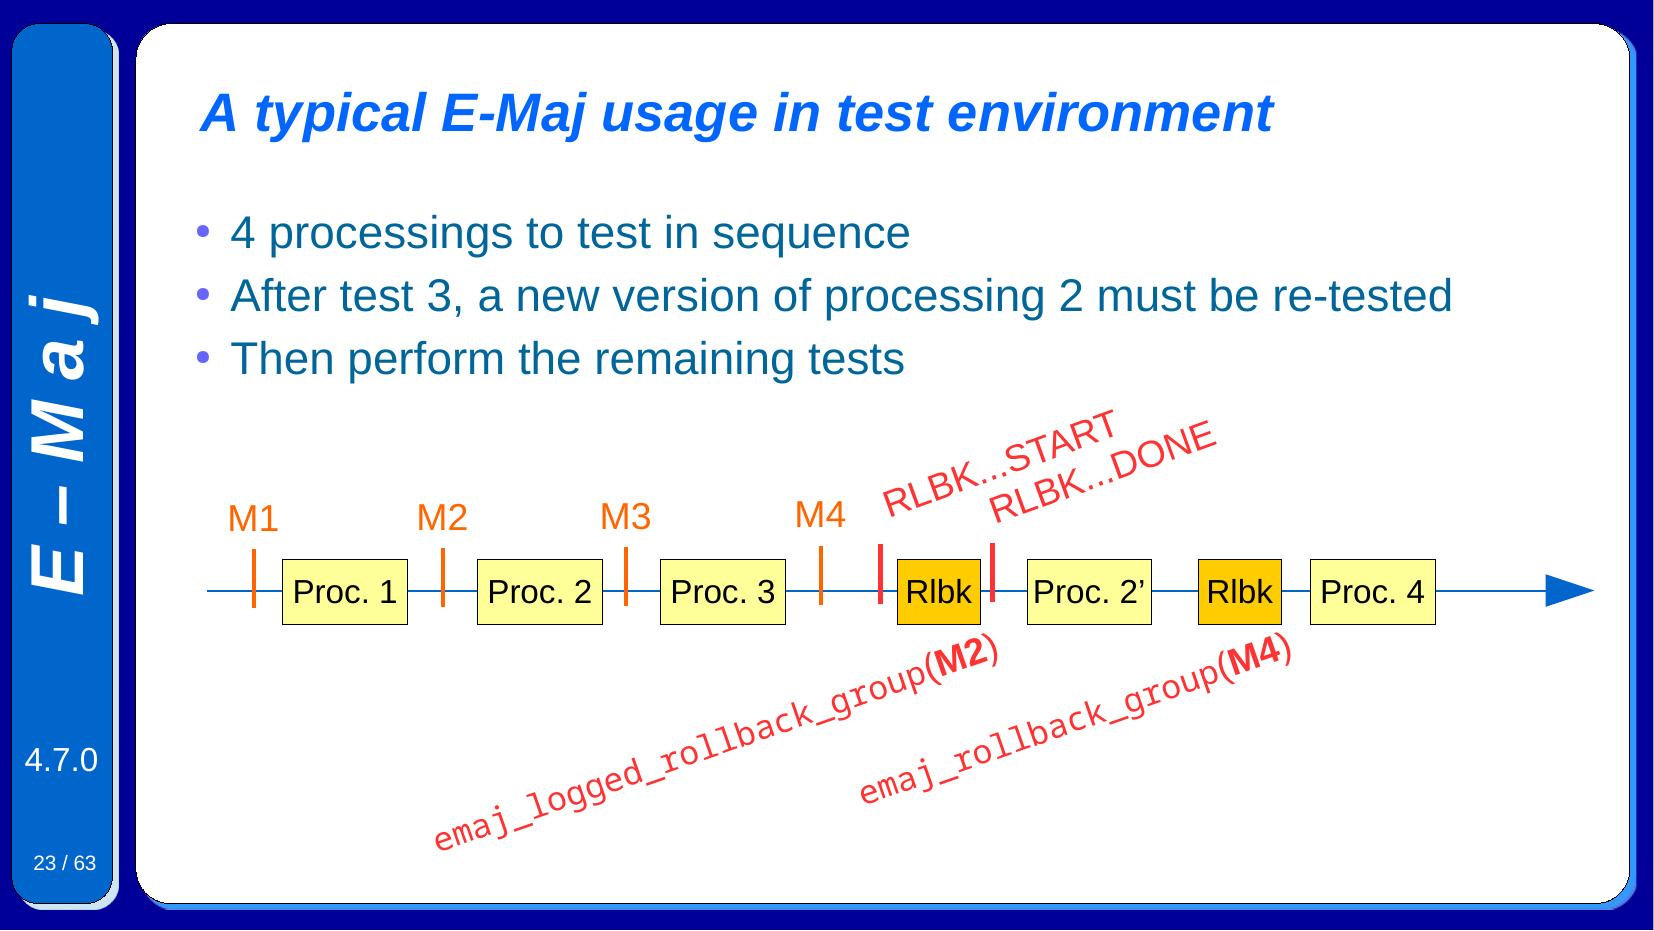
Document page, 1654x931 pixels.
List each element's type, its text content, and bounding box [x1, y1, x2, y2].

text_box RLBK...START [860, 389, 1137, 539]
title A typical E-Maj usage in test environment [200, 34, 1575, 191]
text_box Proc. 3 [660, 559, 786, 625]
text_box M1 [212, 490, 295, 547]
text_box Rlbk [1198, 559, 1282, 625]
text_box M4 [779, 486, 862, 544]
text_box Rlbk [897, 559, 981, 625]
text_box M2 [401, 488, 484, 546]
text_box M3 [584, 487, 667, 545]
list 4 processings to test in sequence After test 3, a new version of processing 2 must be re-tested Then perform the remaining tests [177, 206, 1587, 385]
text_box Proc. 4 [1310, 559, 1436, 625]
text_box Proc. 2’ [1027, 559, 1152, 625]
text_box emaj_rollback_group(M4) [834, 609, 1318, 837]
text_box emaj_logged_rollback_group(M2) [409, 610, 1025, 884]
text_box Proc. 1 [282, 559, 408, 625]
text_box RLBK...DONE [967, 399, 1238, 545]
text_box Proc. 2 [477, 559, 603, 625]
